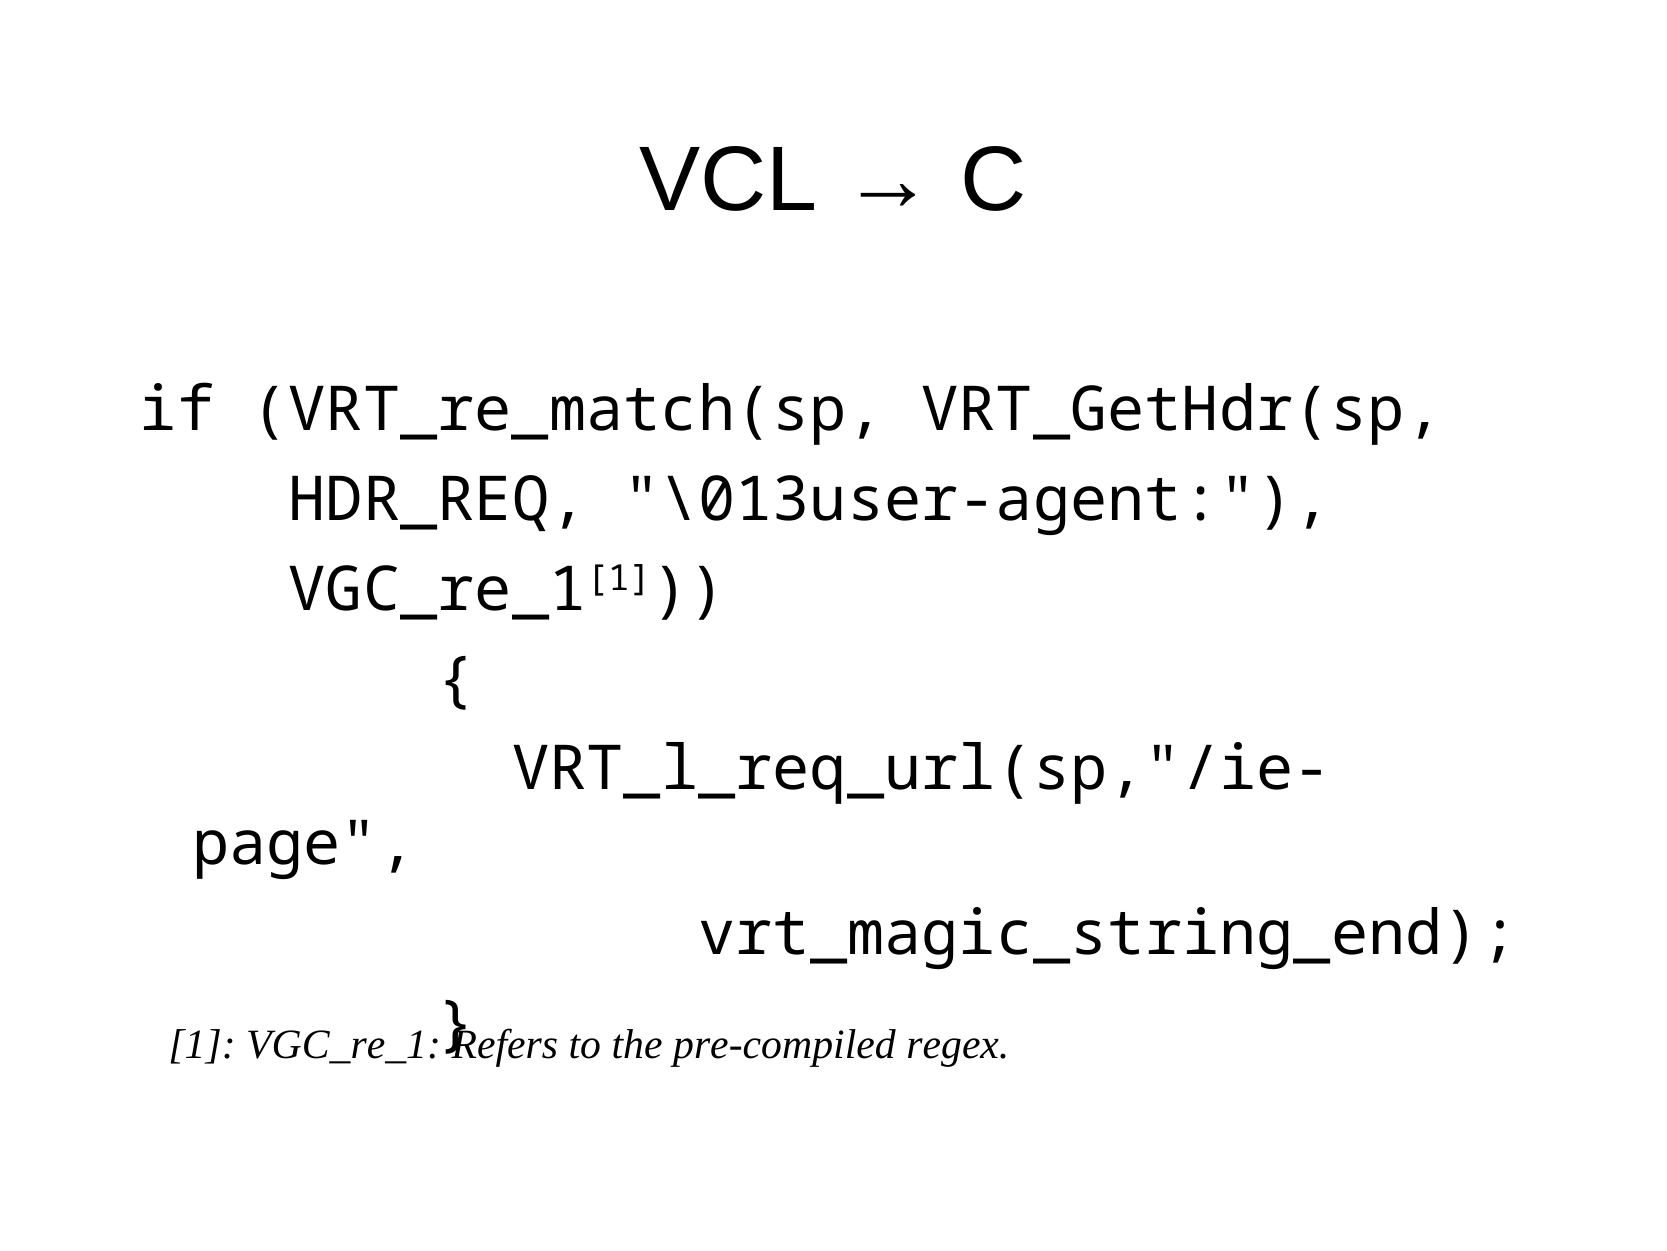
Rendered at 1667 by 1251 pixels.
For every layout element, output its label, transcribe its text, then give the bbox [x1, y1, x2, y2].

title VCL → C [124, 110, 1541, 319]
text_box [1]: VGC_re_1: Refers to the pre-compiled regex. [147, 1003, 1477, 1081]
list if (VRT_re_match(sp, VRT_GetHdr(sp, HDR_REQ, "\013user-agent:"), VGC_re_1[1])) { VRT_l_req_url(sp,"/ie-page", vrt_magic_string_end); } [124, 360, 1541, 1086]
